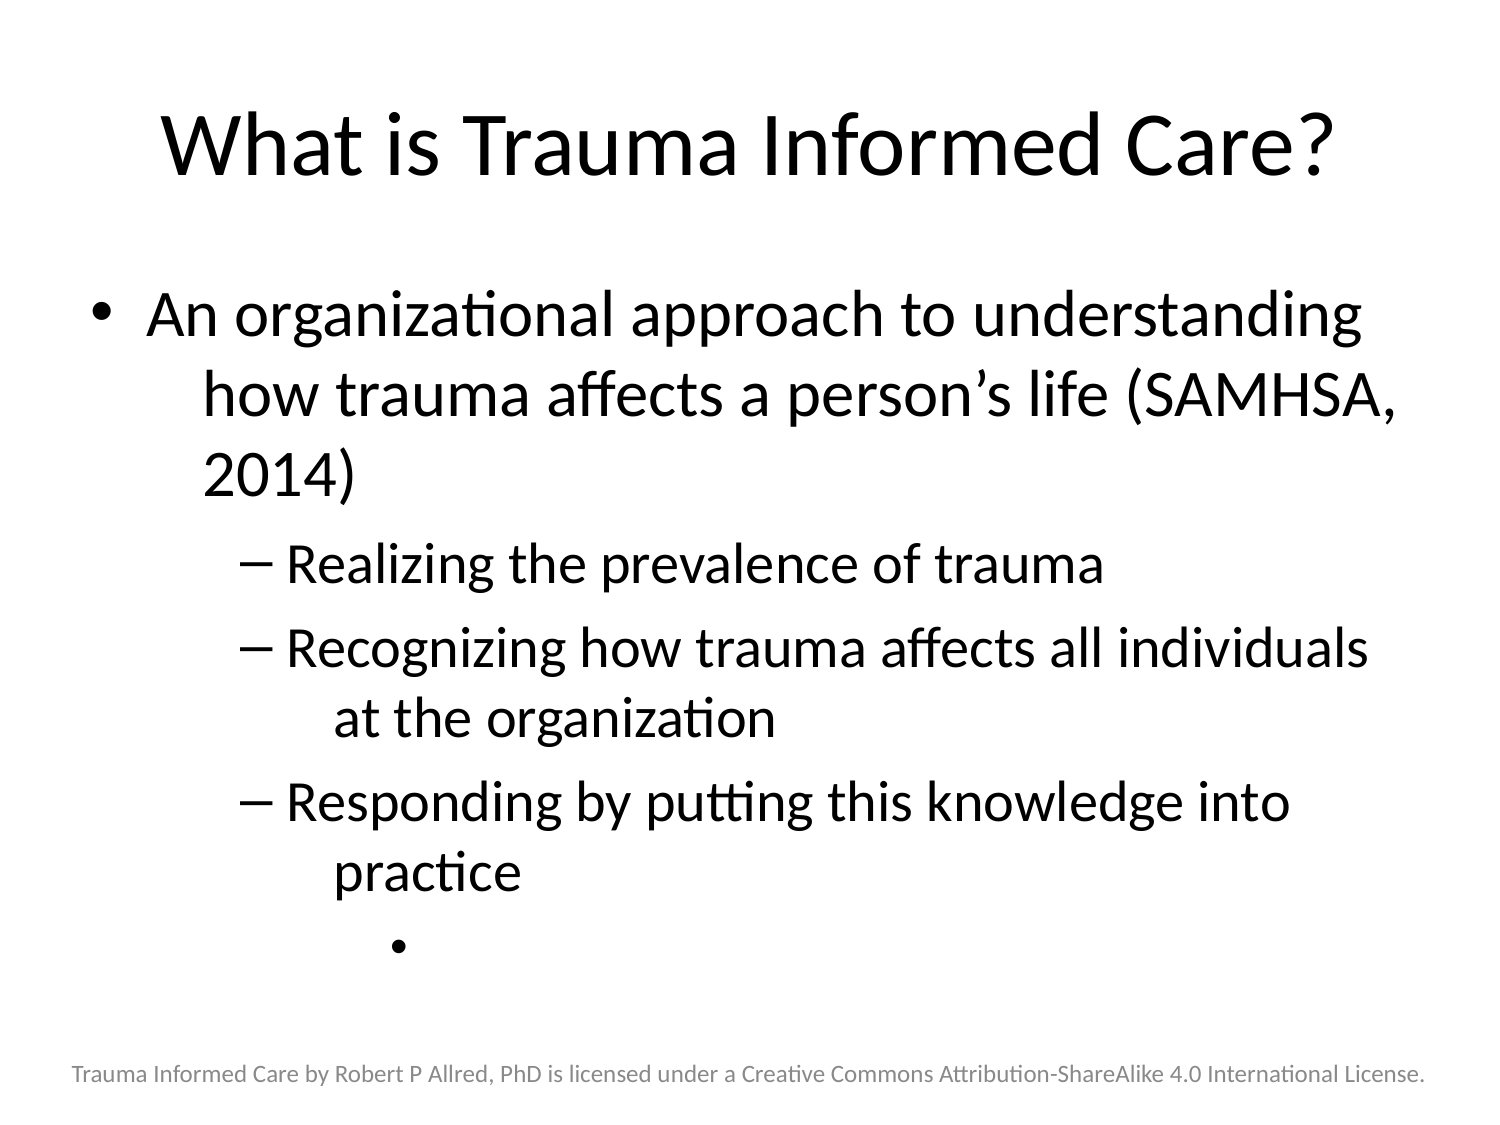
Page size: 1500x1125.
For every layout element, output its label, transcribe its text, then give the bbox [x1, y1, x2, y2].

title What is Trauma Informed Care? [75, 45, 1426, 233]
text_box Trauma Informed Care by Robert P Allred, PhD is licensed under a Creative Commons Attribution-ShareAlike 4.0 International License. [50, 1042, 1451, 1103]
list An organizational approach to understanding how trauma affects a person’s life (SAMHSA, 2014) Realizing the prevalence of trauma Recognizing how trauma affects all individuals at the organization Responding by putting this knowledge into practice [75, 262, 1426, 1005]
